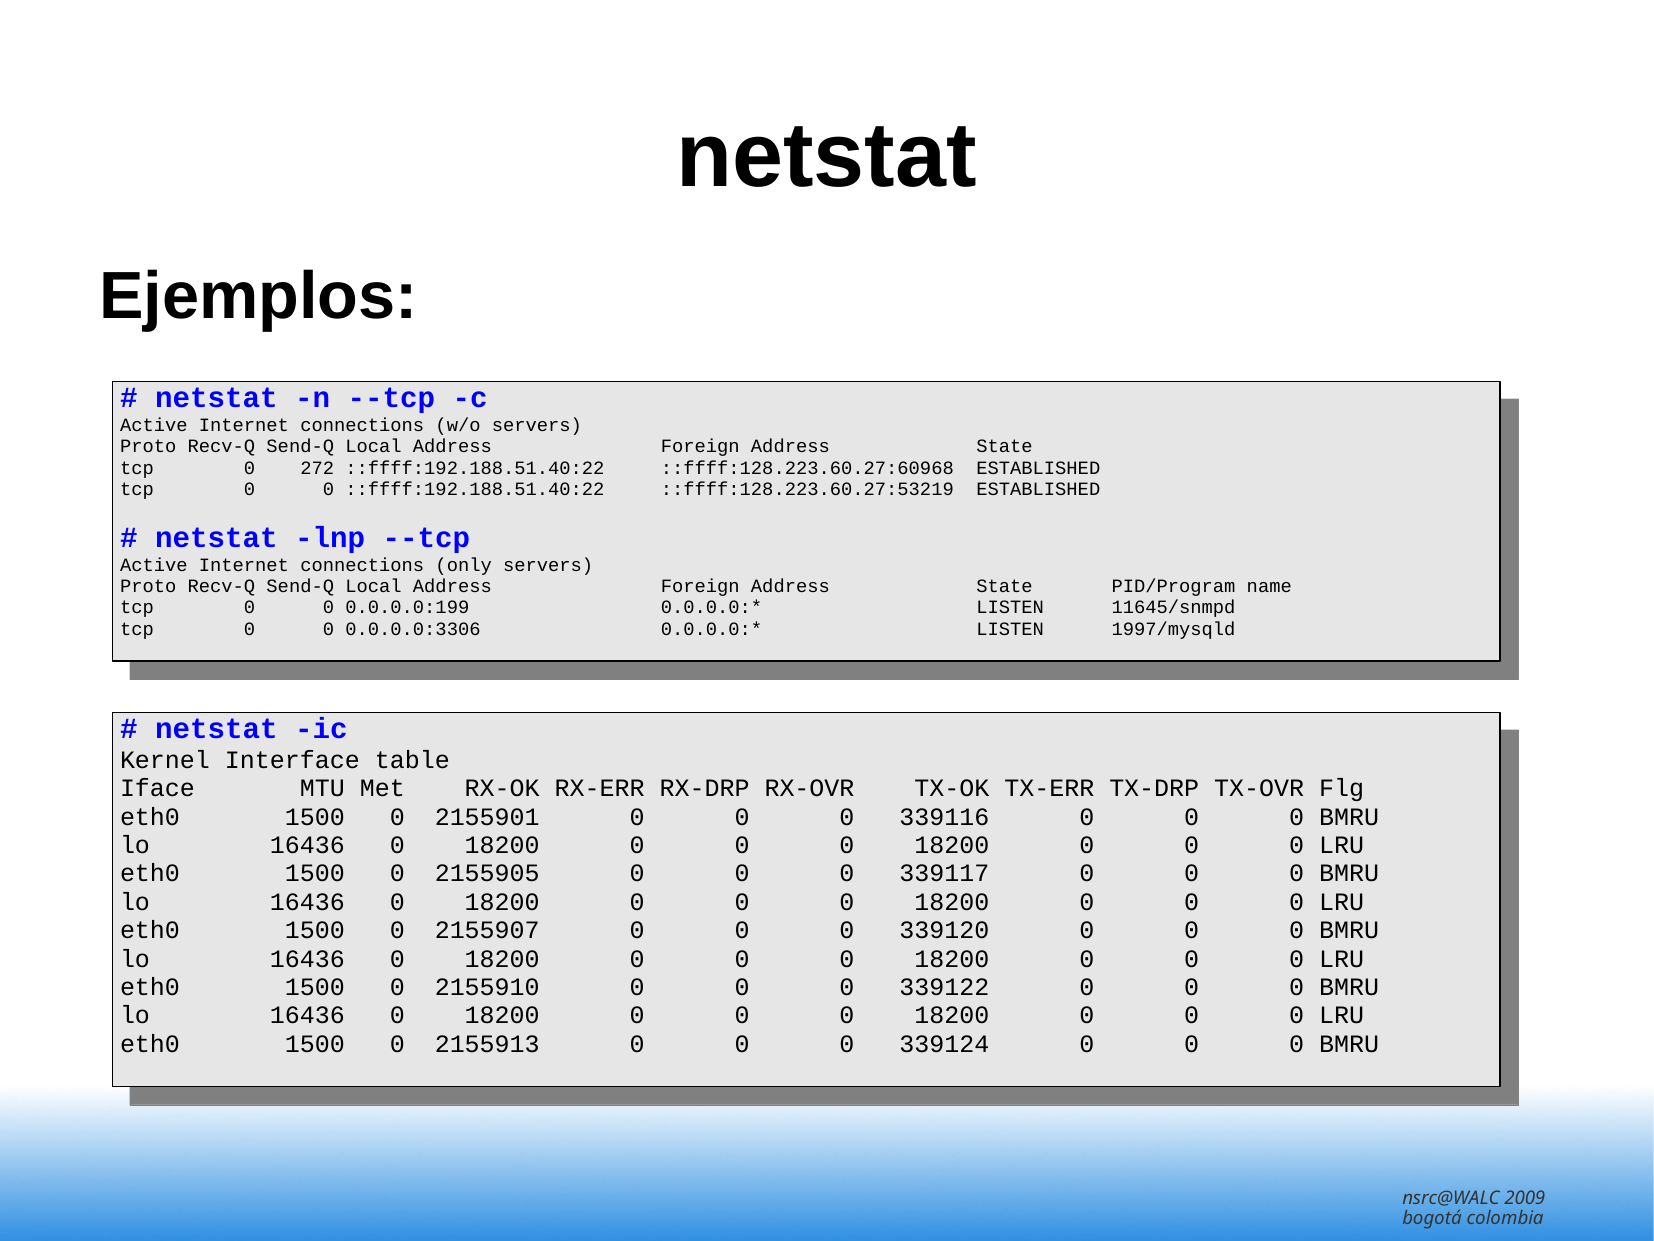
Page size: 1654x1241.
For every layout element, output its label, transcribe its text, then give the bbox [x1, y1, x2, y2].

text_box # netstat -ic Kernel Interface table Iface MTU Met RX-OK RX-ERR RX-DRP RX-OVR TX-OK TX-ERR TX-DRP TX-OVR Flg eth0 1500 0 2155901 0 0 0 339116 0 0 0 BMRU lo 16436 0 18200 0 0 0 18200 0 0 0 LRU eth0 1500 0 2155905 0 0 0 339117 0 0 0 BMRU lo 16436 0 18200 0 0 0 18200 0 0 0 LRU eth0 1500 0 2155907 0 0 0 339120 0 0 0 BMRU lo 16436 0 18200 0 0 0 18200 0 0 0 LRU eth0 1500 0 2155910 0 0 0 339122 0 0 0 BMRU lo 16436 0 18200 0 0 0 18200 0 0 0 LRU eth0 1500 0 2155913 0 0 0 339124 0 0 0 BMRU [112, 712, 1501, 1087]
list Ejemplos: [82, 254, 1571, 1074]
picture [0, 1083, 1654, 1241]
title netstat [82, 49, 1571, 254]
text_box # netstat -n --tcp -c Active Internet connections (w/o servers)‏ Proto Recv-Q Send-Q Local Address Foreign Address State tcp 0 272 ::ffff:192.188.51.40:22 ::ffff:128.223.60.27:60968 ESTABLISHED tcp 0 0 ::ffff:192.188.51.40:22 ::ffff:128.223.60.27:53219 ESTABLISHED # netstat -lnp --tcp Active Internet connections (only servers)‏ Proto Recv-Q Send-Q Local Address Foreign Address State PID/Program name tcp 0 0 0.0.0.0:199 0.0.0.0:* LISTEN 11645/snmpd tcp 0 0 0.0.0.0:3306 0.0.0.0:* LISTEN 1997/mysqld [112, 381, 1501, 662]
